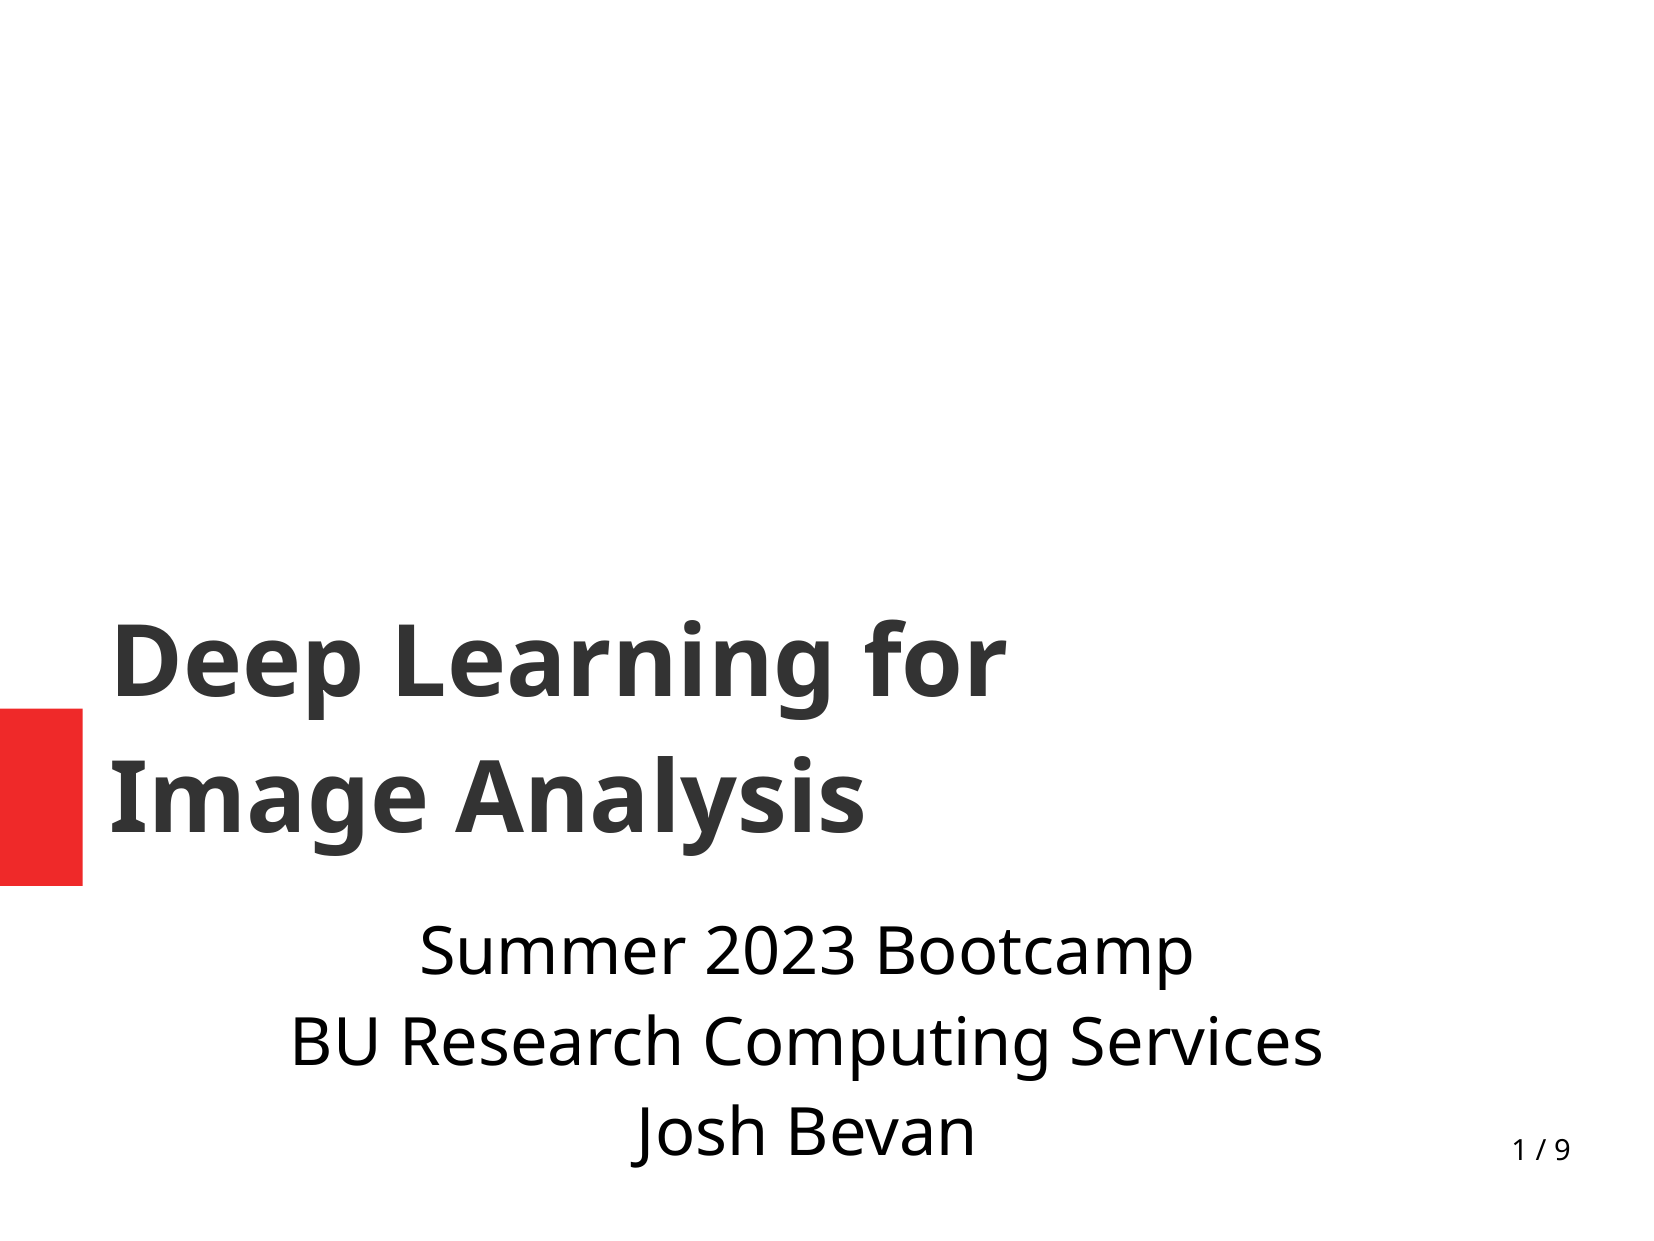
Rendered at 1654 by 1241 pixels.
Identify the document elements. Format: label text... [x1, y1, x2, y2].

title Deep Learning for Image Analysis [109, 551, 1516, 901]
subtitle Summer 2023 Bootcamp BU Research Computing Services Josh Bevan [105, 923, 1511, 1156]
